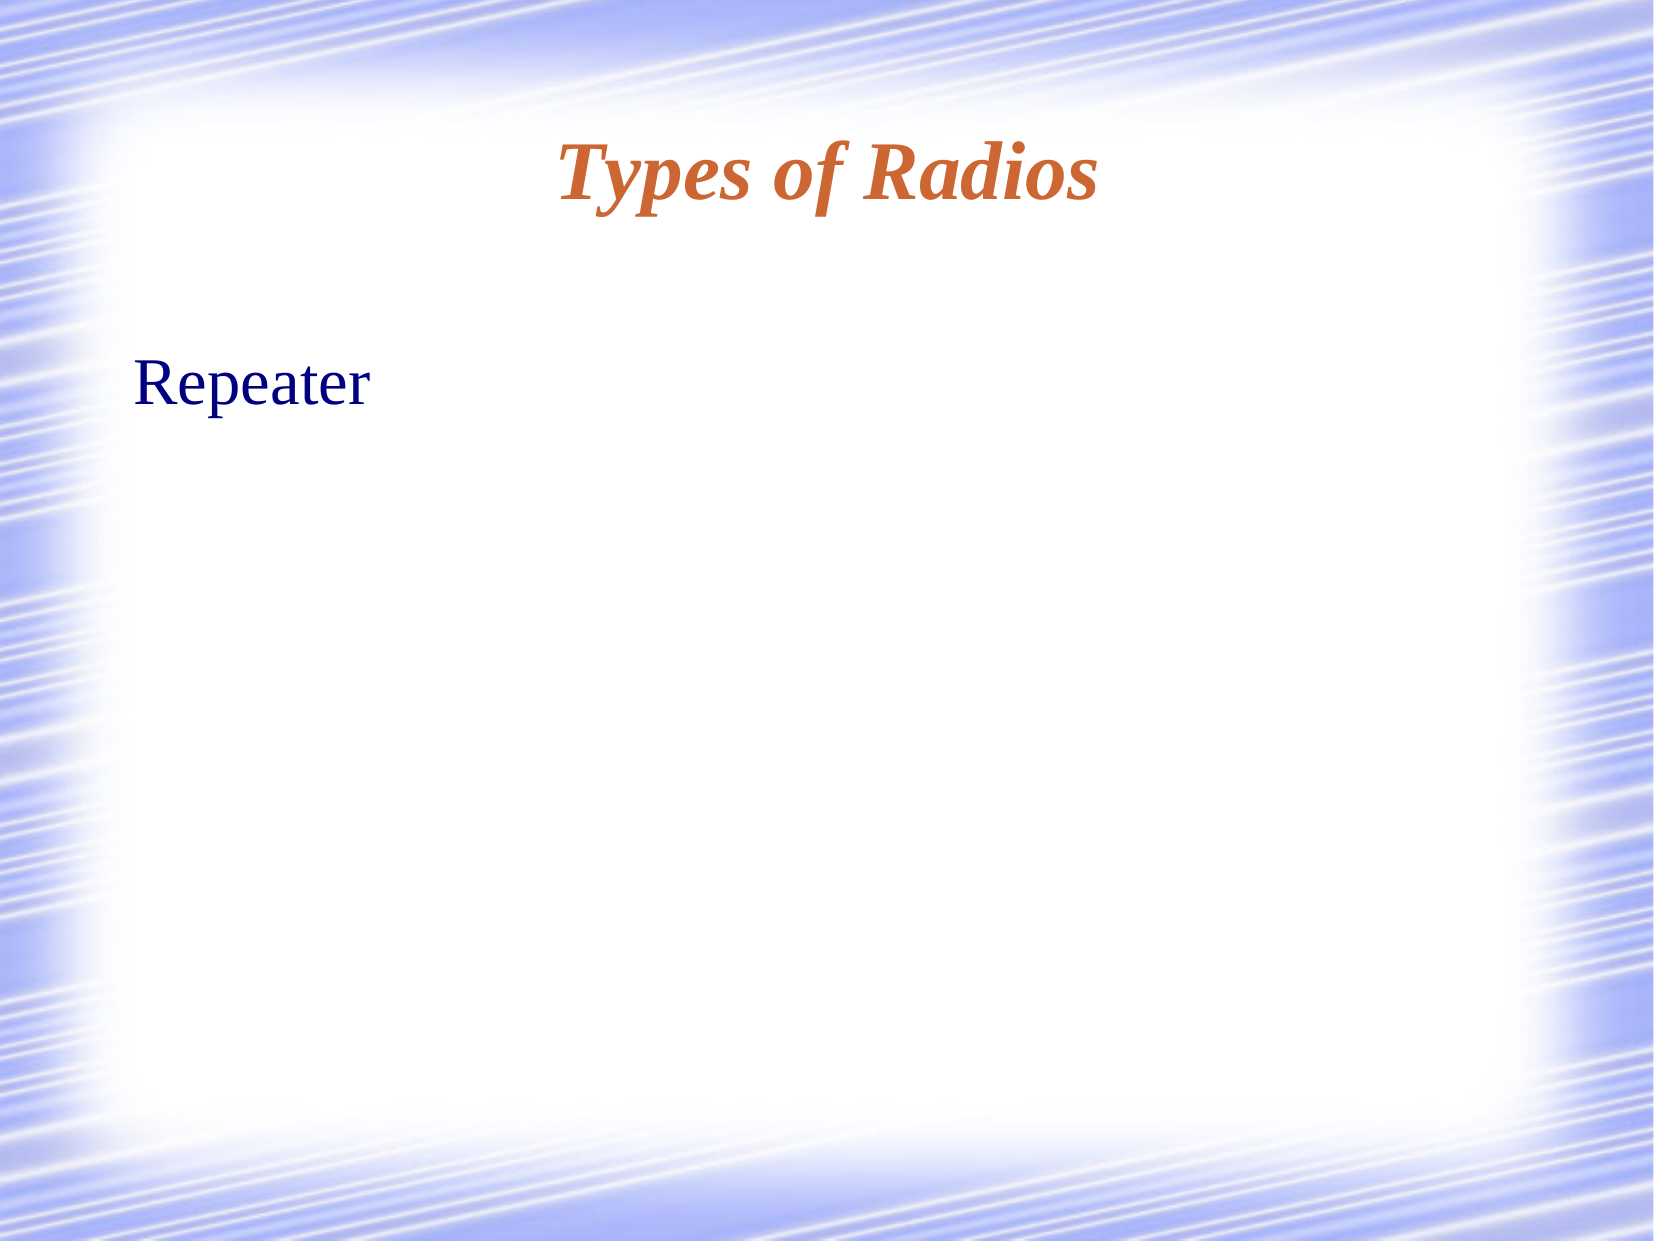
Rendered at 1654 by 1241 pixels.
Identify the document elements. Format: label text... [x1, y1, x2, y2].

picture [0, 0, 1654, 1241]
list Repeater [121, 344, 1534, 1127]
title Types of Radios [121, 67, 1534, 275]
